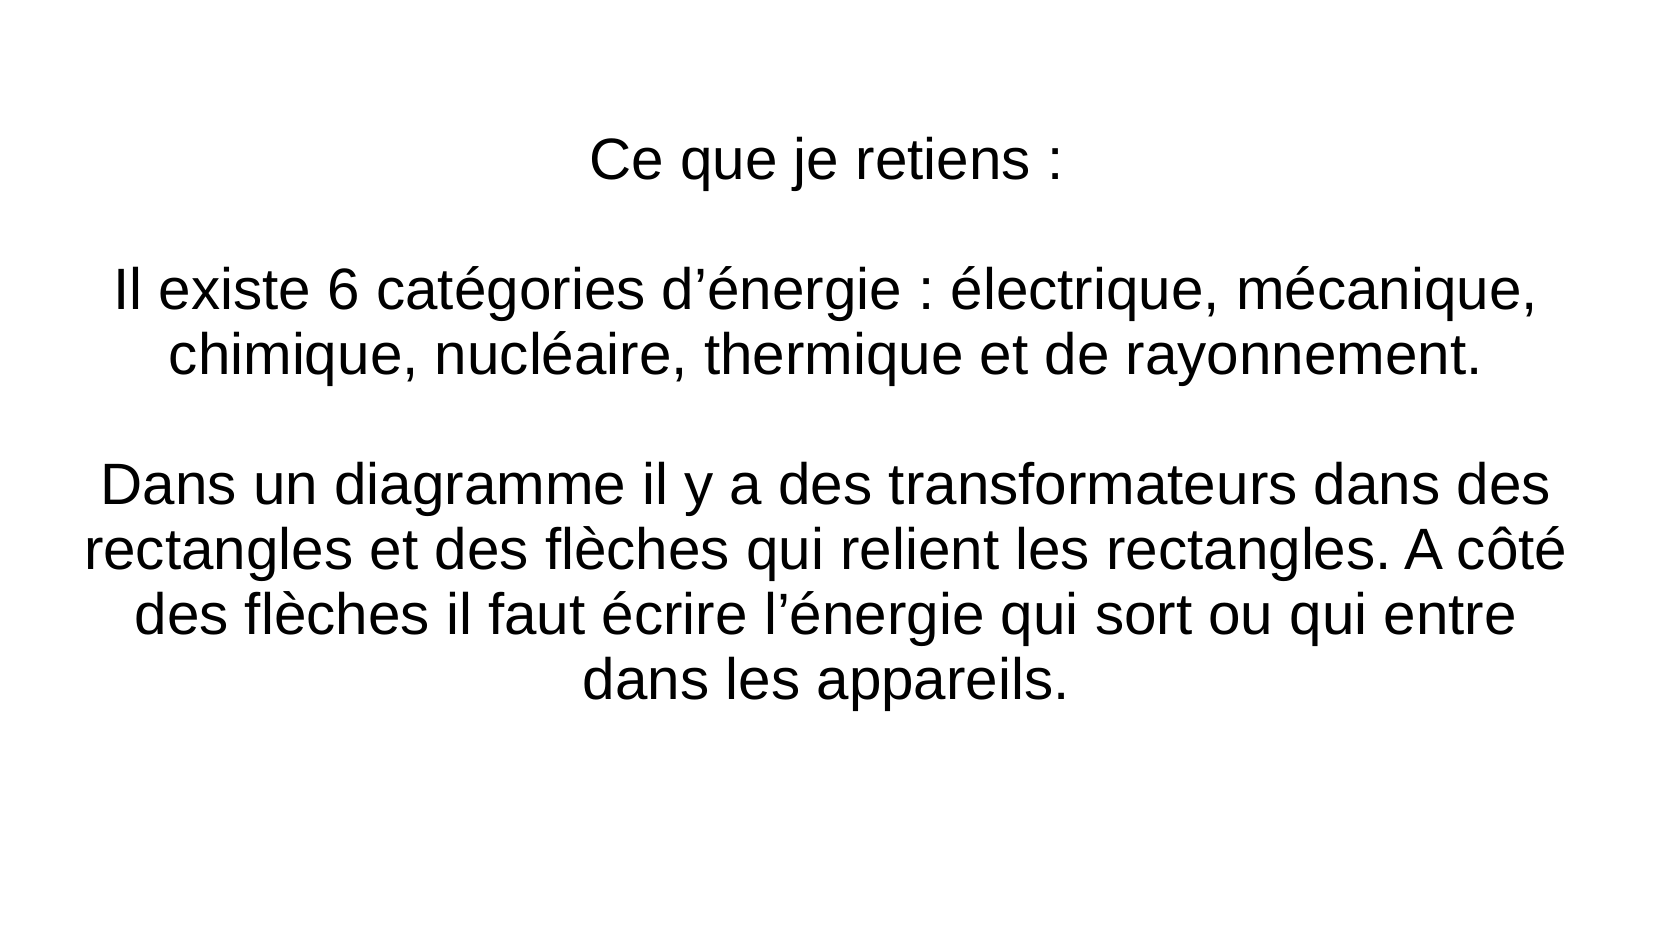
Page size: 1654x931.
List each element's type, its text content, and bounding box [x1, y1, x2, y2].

subtitle Ce que je retiens : Il existe 6 catégories d’énergie : électrique, mécanique, chimique, nucléaire, thermique et de rayonnement. Dans un diagramme il y a des transformateurs dans des rectangles et des flèches qui relient les rectangles. A côté des flèches il faut écrire l’énergie qui sort ou qui entre dans les appareils. [82, 59, 1571, 780]
